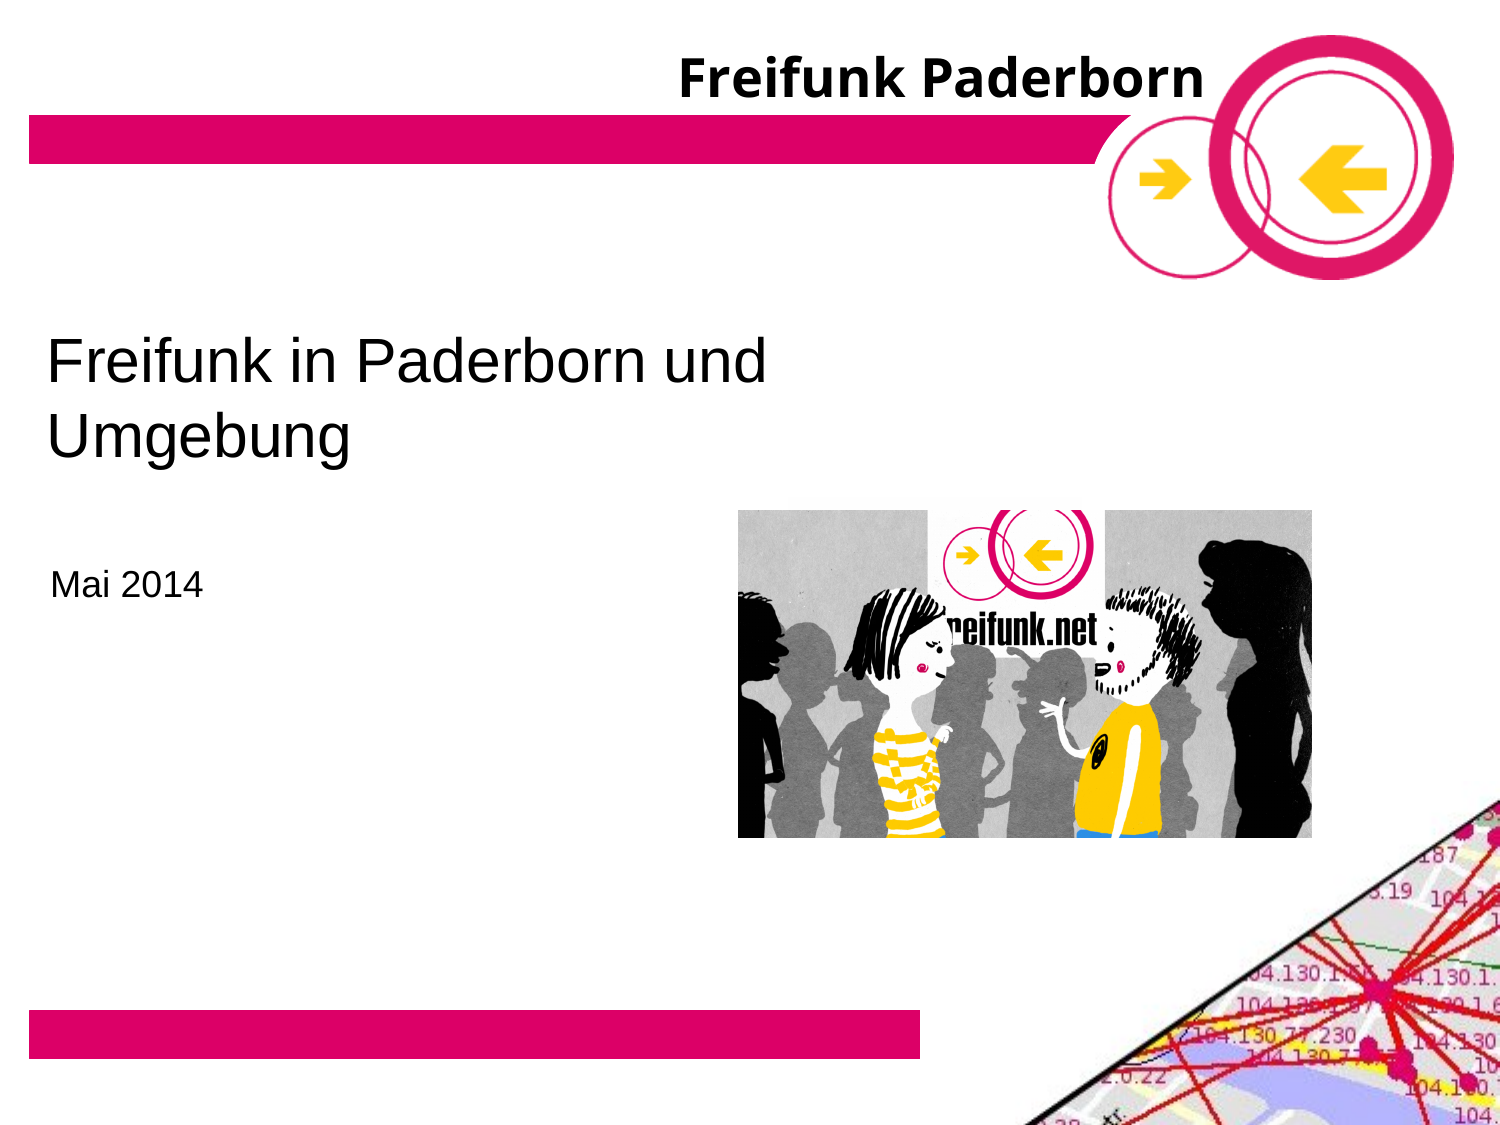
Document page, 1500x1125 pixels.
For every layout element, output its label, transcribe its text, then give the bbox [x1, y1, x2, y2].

text_box Mai 2014 [50, 560, 738, 773]
picture [1107, 35, 1454, 280]
picture [738, 497, 1500, 1125]
text_box Freifunk in Paderborn und Umgebung [46, 321, 1051, 539]
